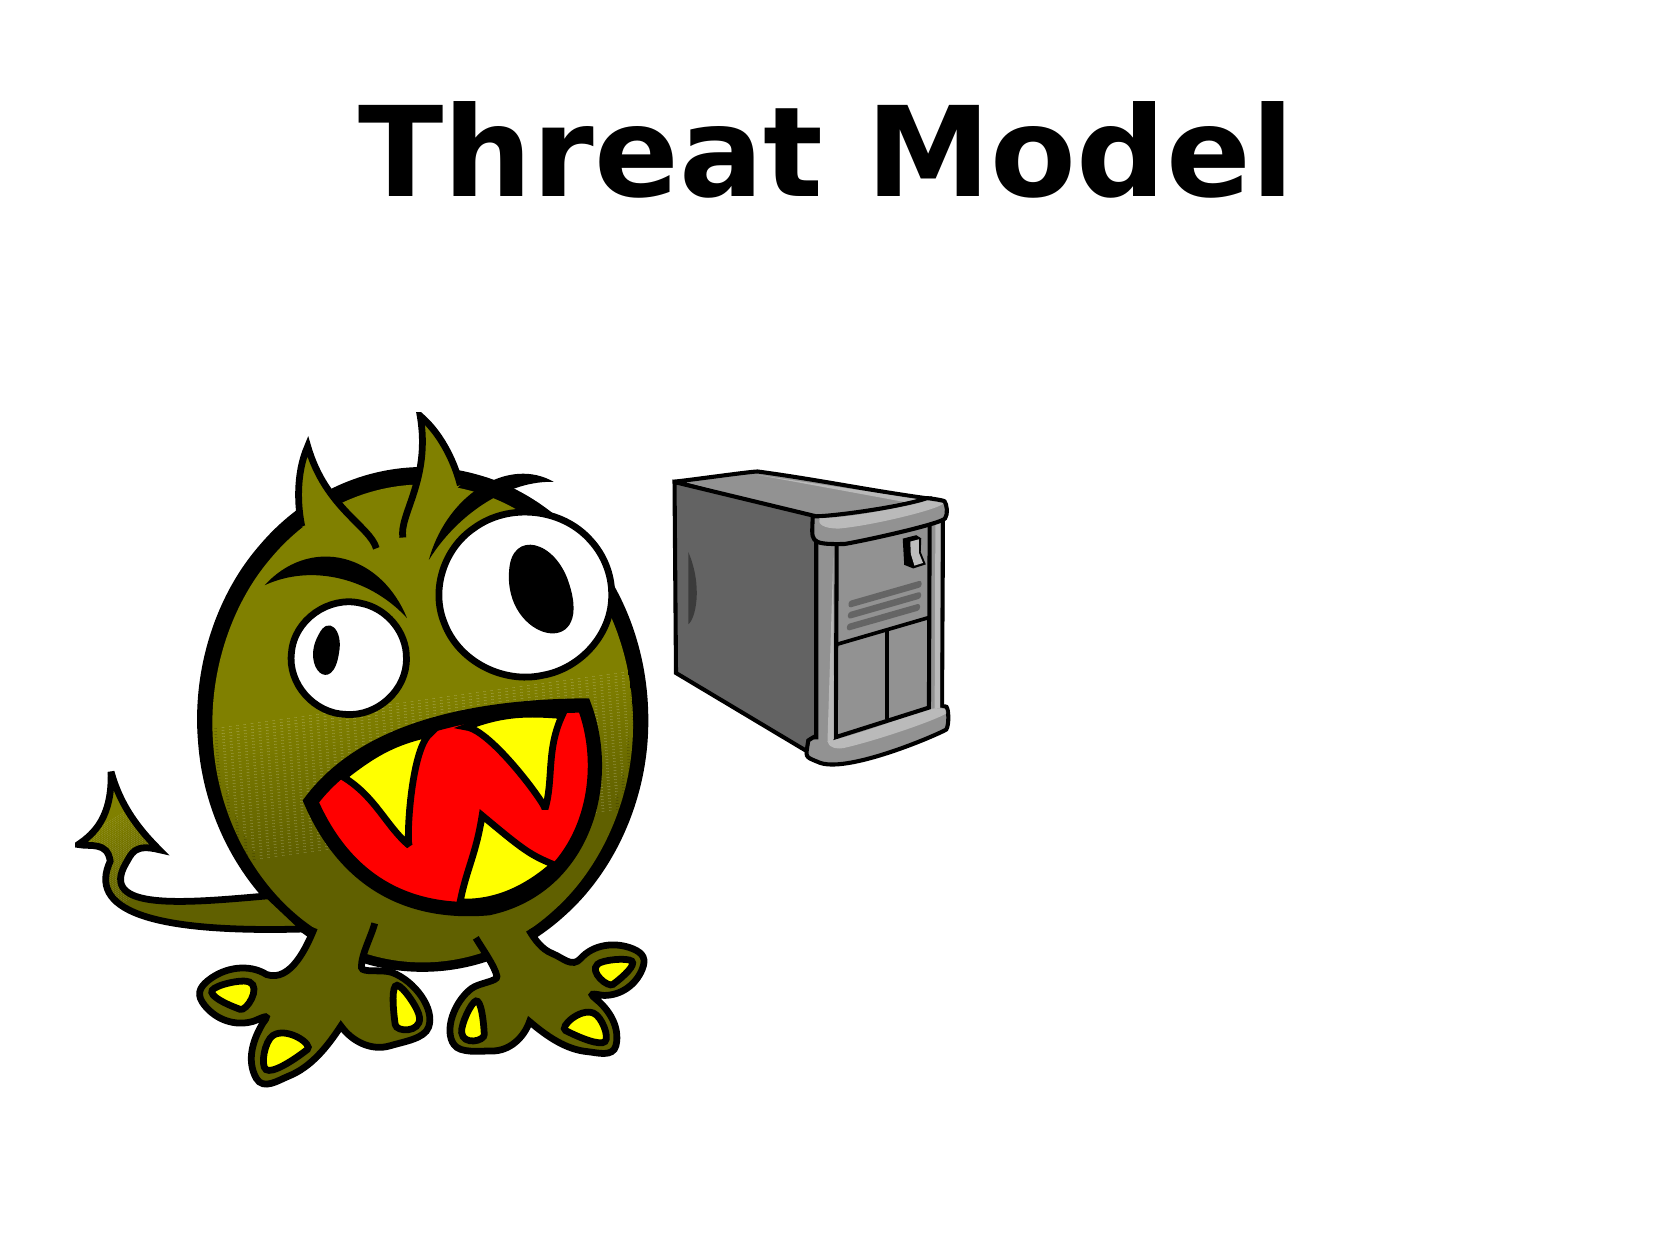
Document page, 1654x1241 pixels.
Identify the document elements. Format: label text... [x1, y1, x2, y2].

title Threat Model [82, 49, 1571, 257]
picture [75, 365, 1007, 1088]
